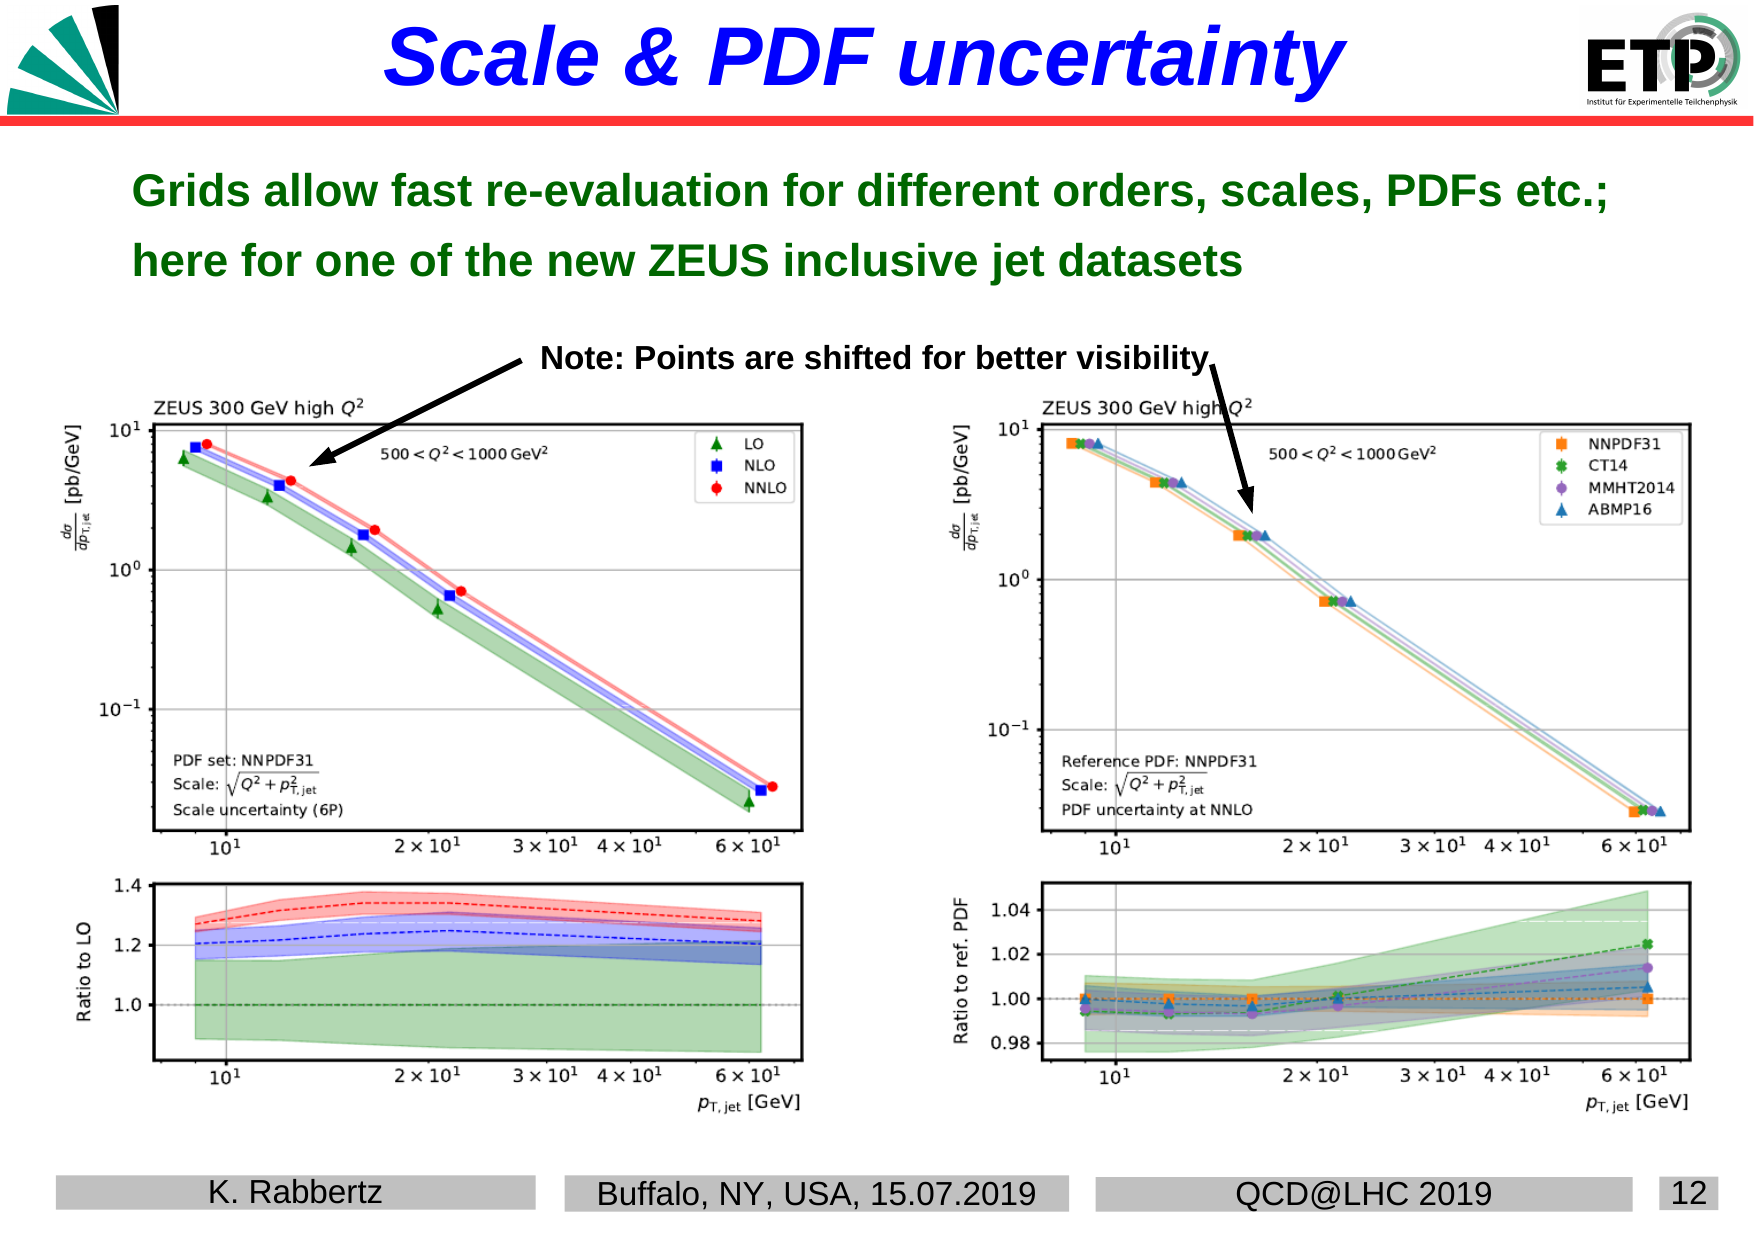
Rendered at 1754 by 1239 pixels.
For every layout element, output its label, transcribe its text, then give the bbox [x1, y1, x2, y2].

text_box Grids allow fast re-evaluation for different orders, scales, PDFs etc.; here for one of the new ZEUS inclusive jet datasets [131, 160, 1622, 293]
picture [58, 393, 820, 1117]
picture [942, 393, 1700, 1119]
text_box Note: Points are shifted for better visibility [528, 333, 1226, 386]
picture [1606, 5, 1748, 109]
picture [7, 5, 119, 116]
title Scale & PDF uncertainty [123, 0, 1606, 114]
